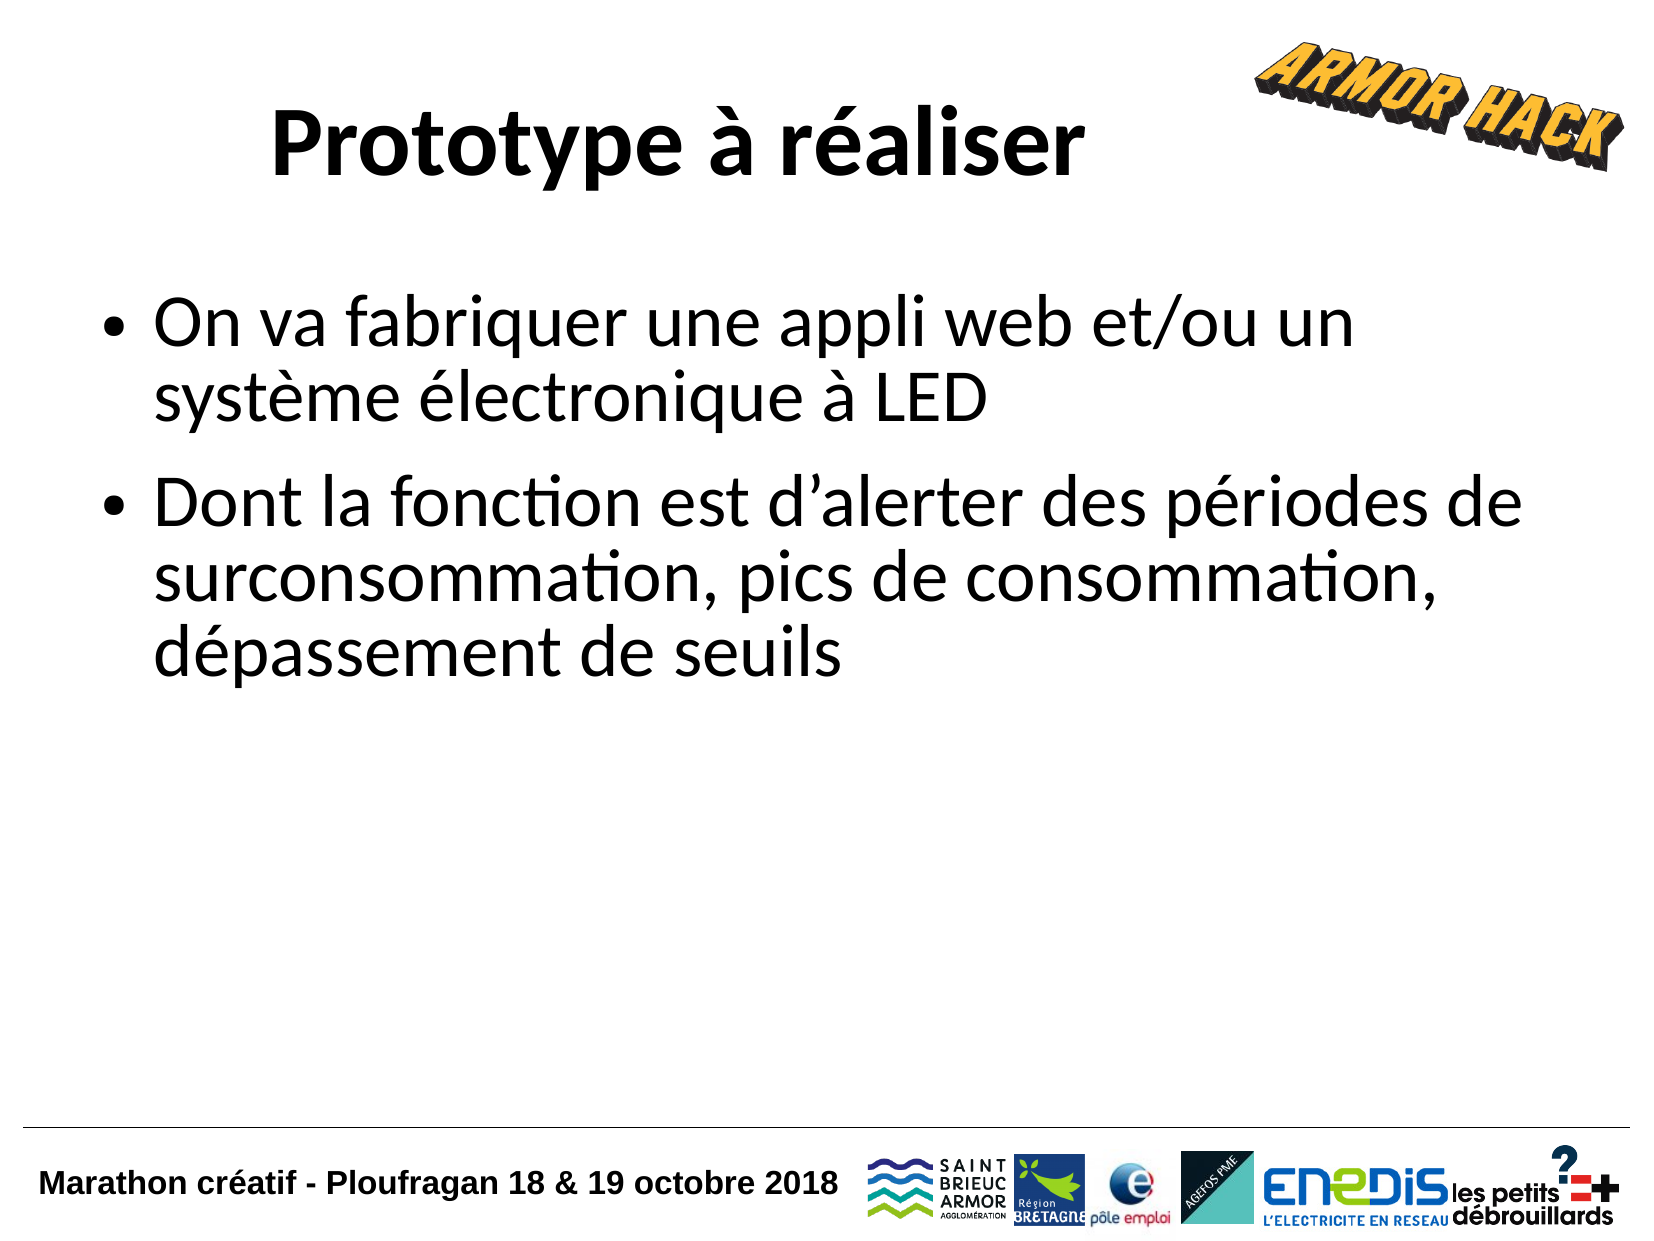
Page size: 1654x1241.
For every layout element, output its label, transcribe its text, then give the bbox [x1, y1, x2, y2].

text_box Marathon créatif - Ploufragan 18 & 19 octobre 2018 [23, 1157, 866, 1210]
picture [866, 1149, 1176, 1241]
picture [1259, 1145, 1619, 1241]
picture [1181, 1151, 1254, 1225]
picture [1248, 35, 1630, 178]
list On va fabriquer une appli web et/ou un système électronique à LED Dont la fonction est d’alerter des périodes de surconsommation, pics de consommation, dépassement de seuils [82, 290, 1571, 1109]
title Prototype à réaliser [11, 47, 1347, 255]
